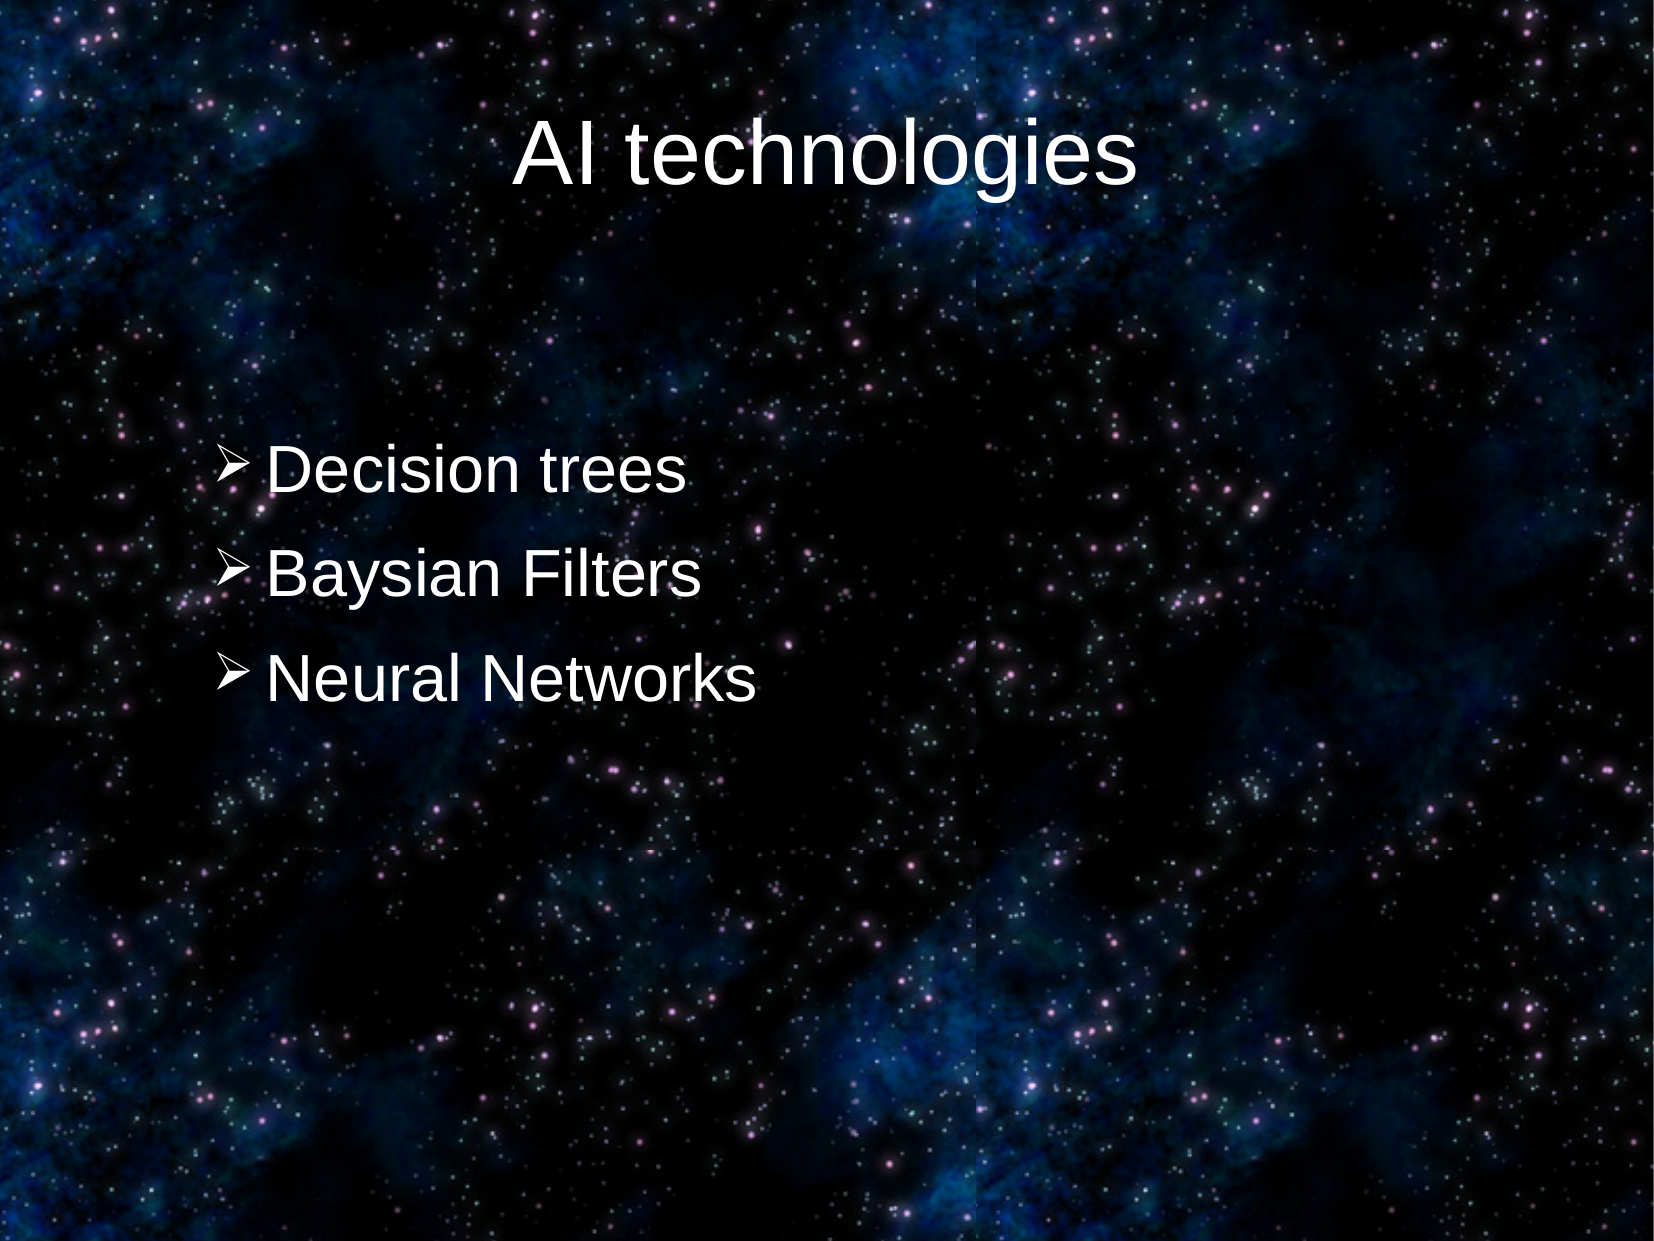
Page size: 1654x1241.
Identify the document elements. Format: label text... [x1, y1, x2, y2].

list Decision trees Baysian Filters Neural Networks [194, 431, 1654, 1236]
title AI technologies [82, 56, 1571, 250]
picture [0, 0, 1654, 1241]
